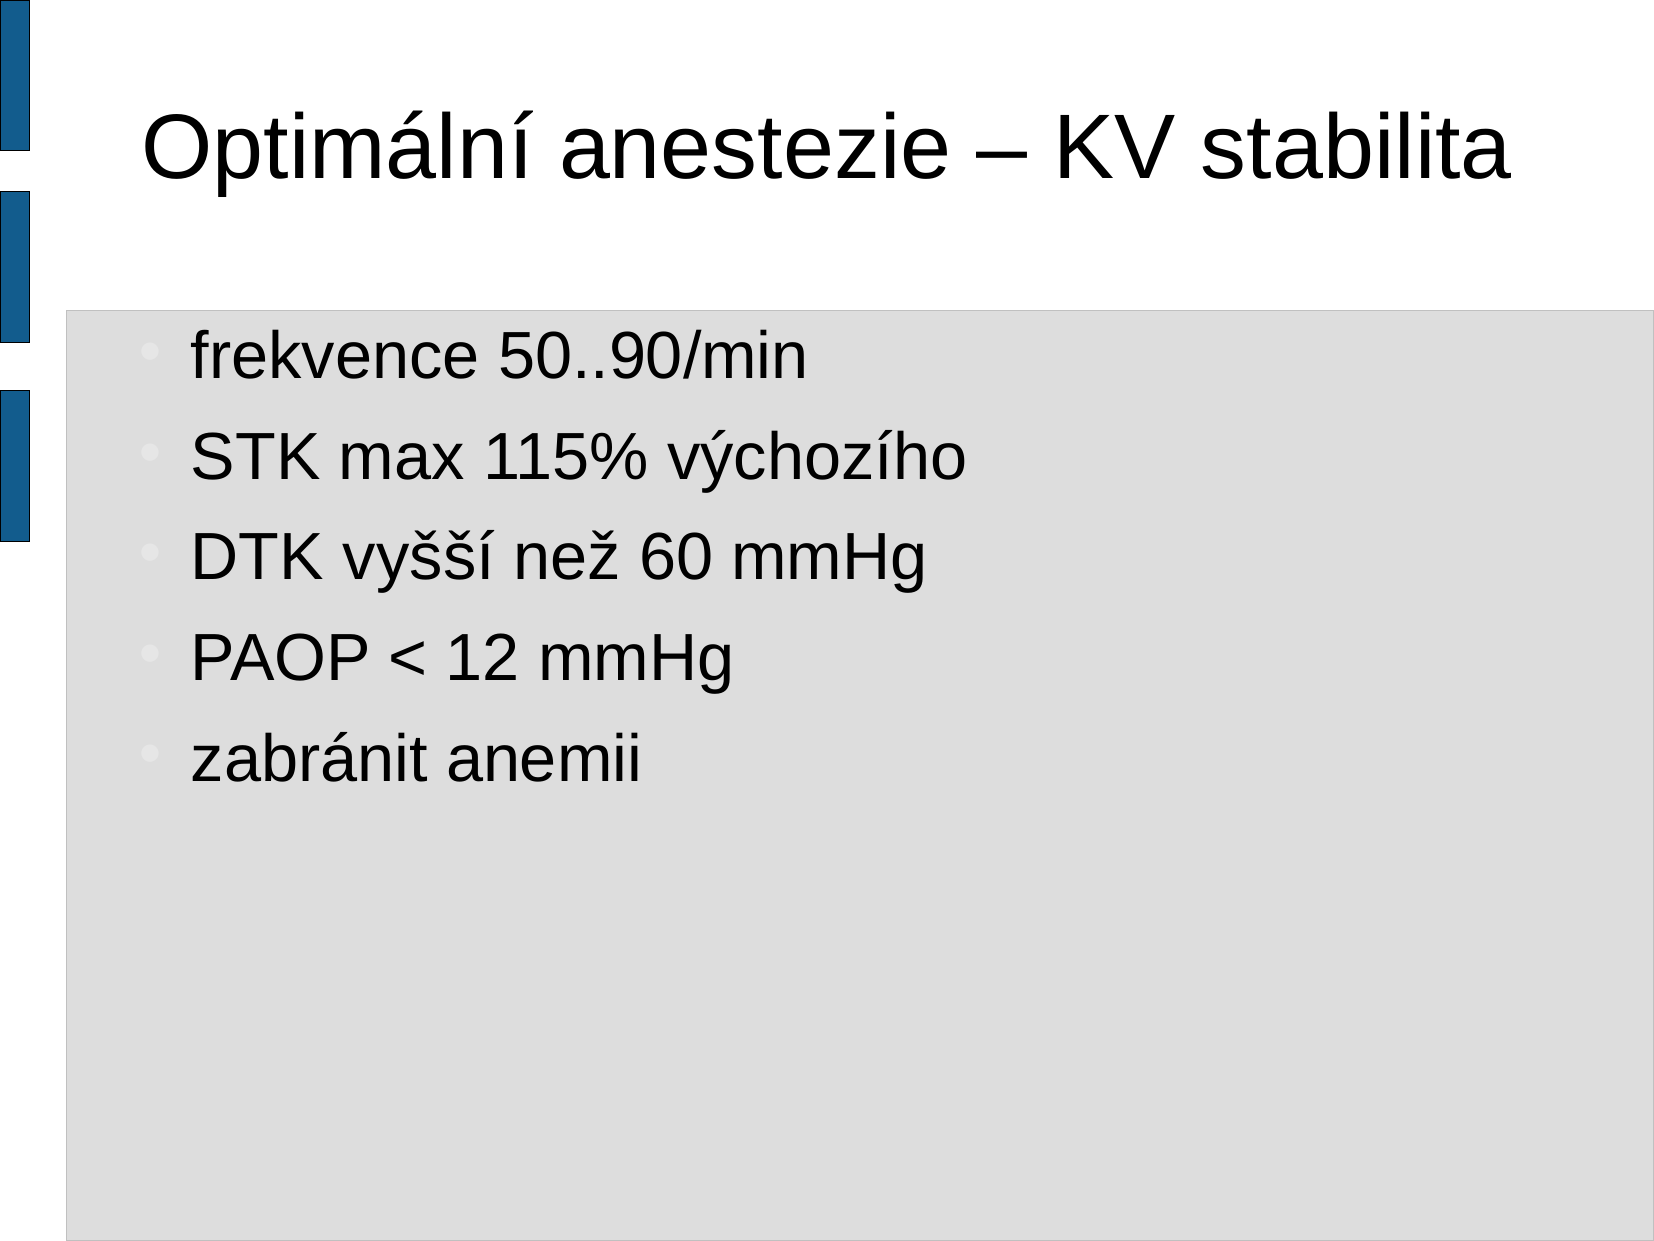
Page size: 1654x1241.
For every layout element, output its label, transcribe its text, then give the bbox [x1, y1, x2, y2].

title Optimální anestezie – KV stabilita [121, 46, 1534, 254]
list frekvence 50..90/min STK max 115% výchozího DTK vyšší než 60 mmHg PAOP < 12 mmHg zabránit anemii [121, 322, 1561, 1133]
